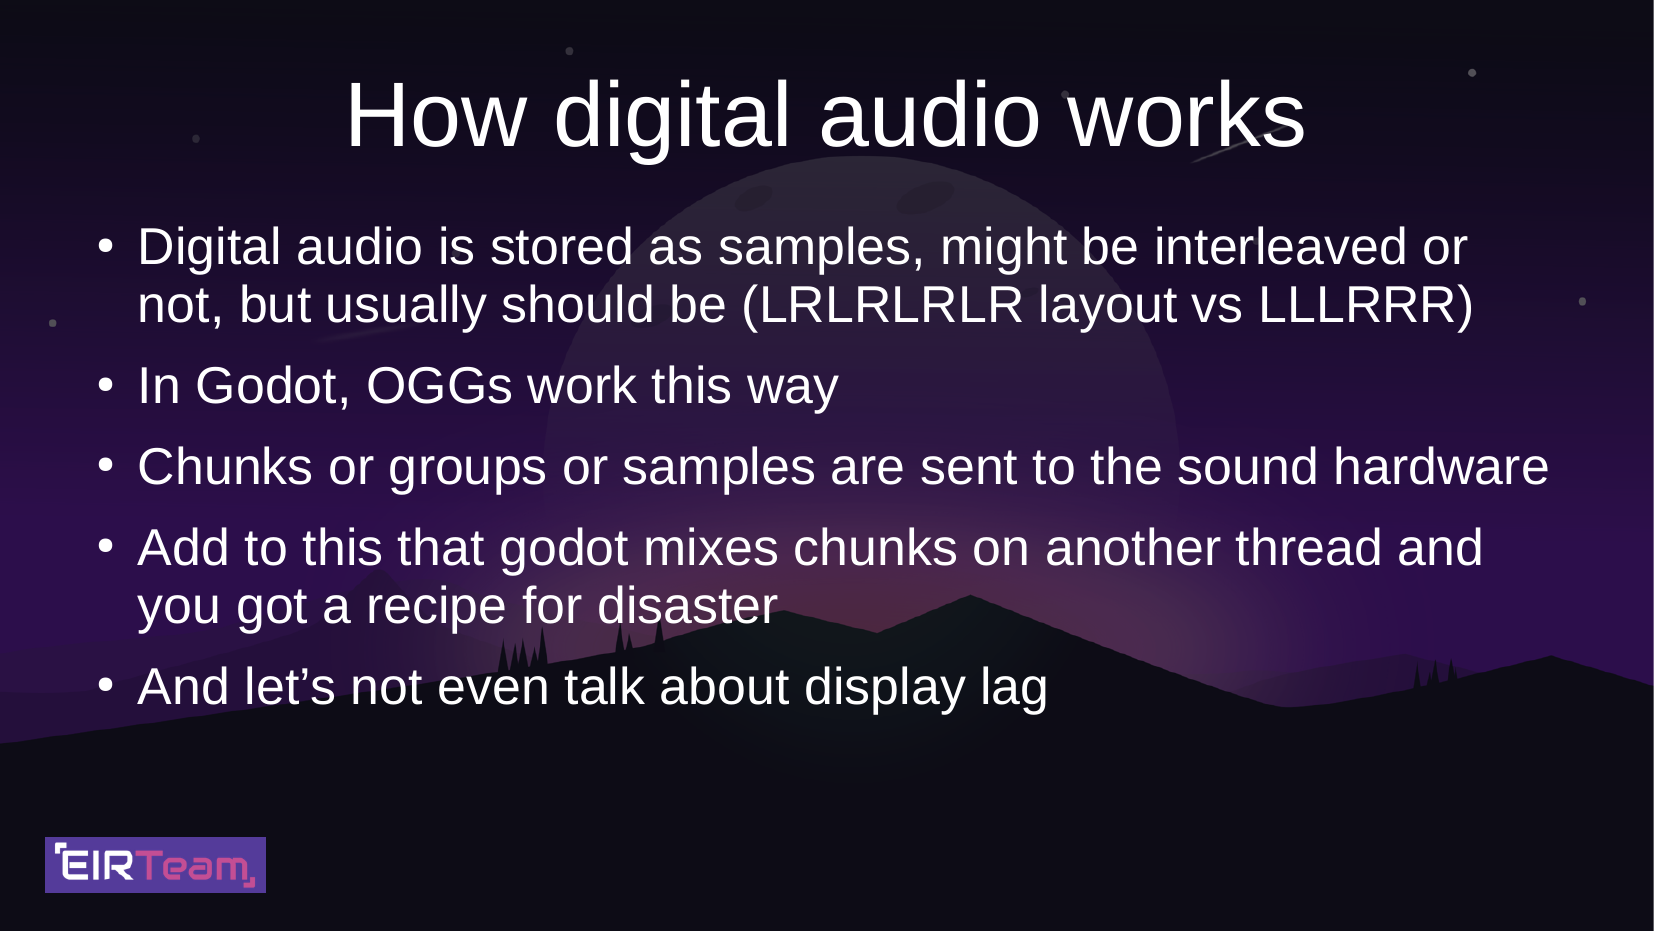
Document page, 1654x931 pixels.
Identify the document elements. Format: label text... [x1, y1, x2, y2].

picture [0, 0, 1654, 931]
title How digital audio works [82, 37, 1571, 193]
list Digital audio is stored as samples, might be interleaved or not, but usually should be (LRLRLRLR layout vs LLLRRR) In Godot, OGGs work this way Chunks or groups or samples are sent to the sound hardware Add to this that godot mixes chunks on another thread and you got a recipe for disaster And let’s not even talk about display lag [82, 217, 1571, 758]
